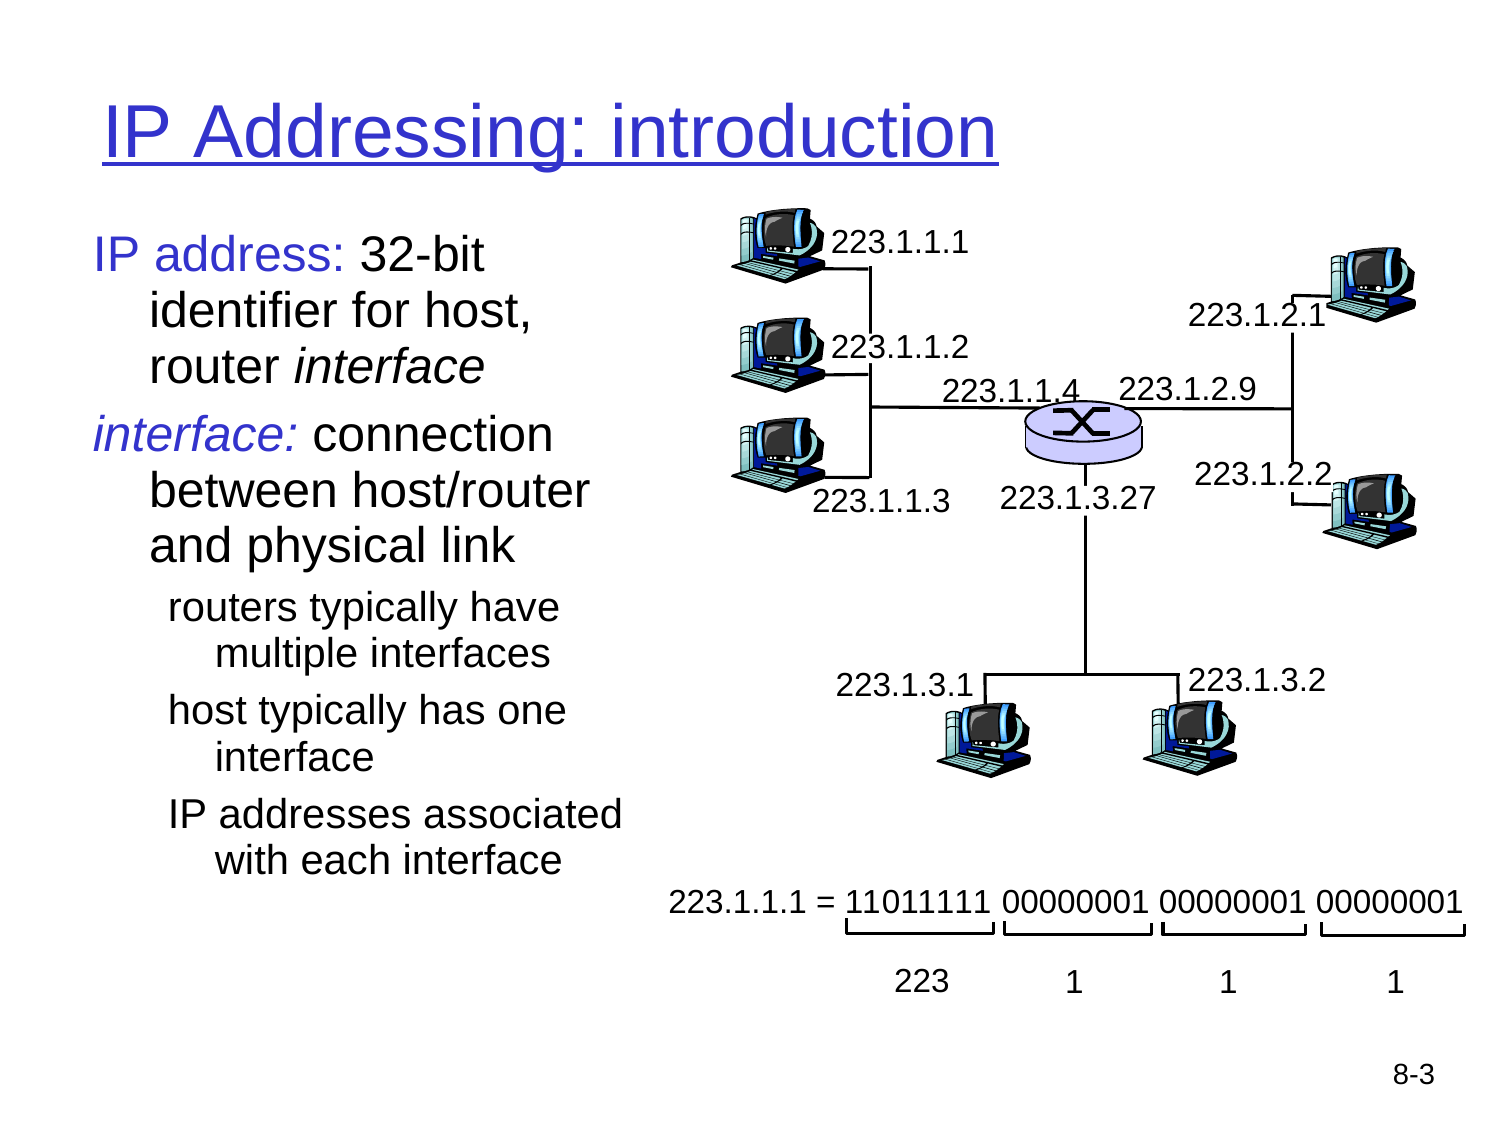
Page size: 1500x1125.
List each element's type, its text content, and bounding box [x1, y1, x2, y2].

text_box 223.1.3.27 [984, 471, 1172, 525]
text_box 223.1.1.4 [927, 364, 1096, 418]
picture [936, 702, 1033, 779]
text_box 1 [1204, 955, 1253, 1009]
text_box [1096, 401, 1103, 407]
picture [1142, 699, 1239, 776]
text_box 223.1.3.2 [1173, 653, 1342, 707]
list IP address: 32-bit identifier for host, router interface interface: connection between host/router and physical link routers typically have multiple interfaces host typically has one interface IP addresses associated with each interface [78, 218, 685, 982]
text_box 223.1.1.1 [816, 215, 985, 268]
picture [730, 207, 827, 284]
text_box 223.1.2.9 [1103, 363, 1273, 416]
picture [730, 316, 827, 393]
text_box 223.1.1.3 [797, 474, 966, 528]
text_box 223.1.2.1 [1173, 288, 1342, 342]
picture [1321, 246, 1418, 323]
text_box 223.1.1.1 = 11011111 00000001 00000001 00000001 [653, 876, 1480, 929]
title IP Addressing: introduction [87, 37, 1363, 225]
picture [730, 416, 827, 493]
picture [1322, 473, 1419, 550]
text_box 223.1.2.2 [1179, 448, 1348, 501]
text_box 1 [1371, 955, 1420, 1009]
text_box [1025, 412, 1142, 464]
text_box 223.1.3.1 [820, 658, 990, 711]
text_box 223.1.1.2 [816, 320, 985, 374]
text_box 1 [1050, 955, 1099, 1009]
text_box 223 [879, 954, 965, 1007]
